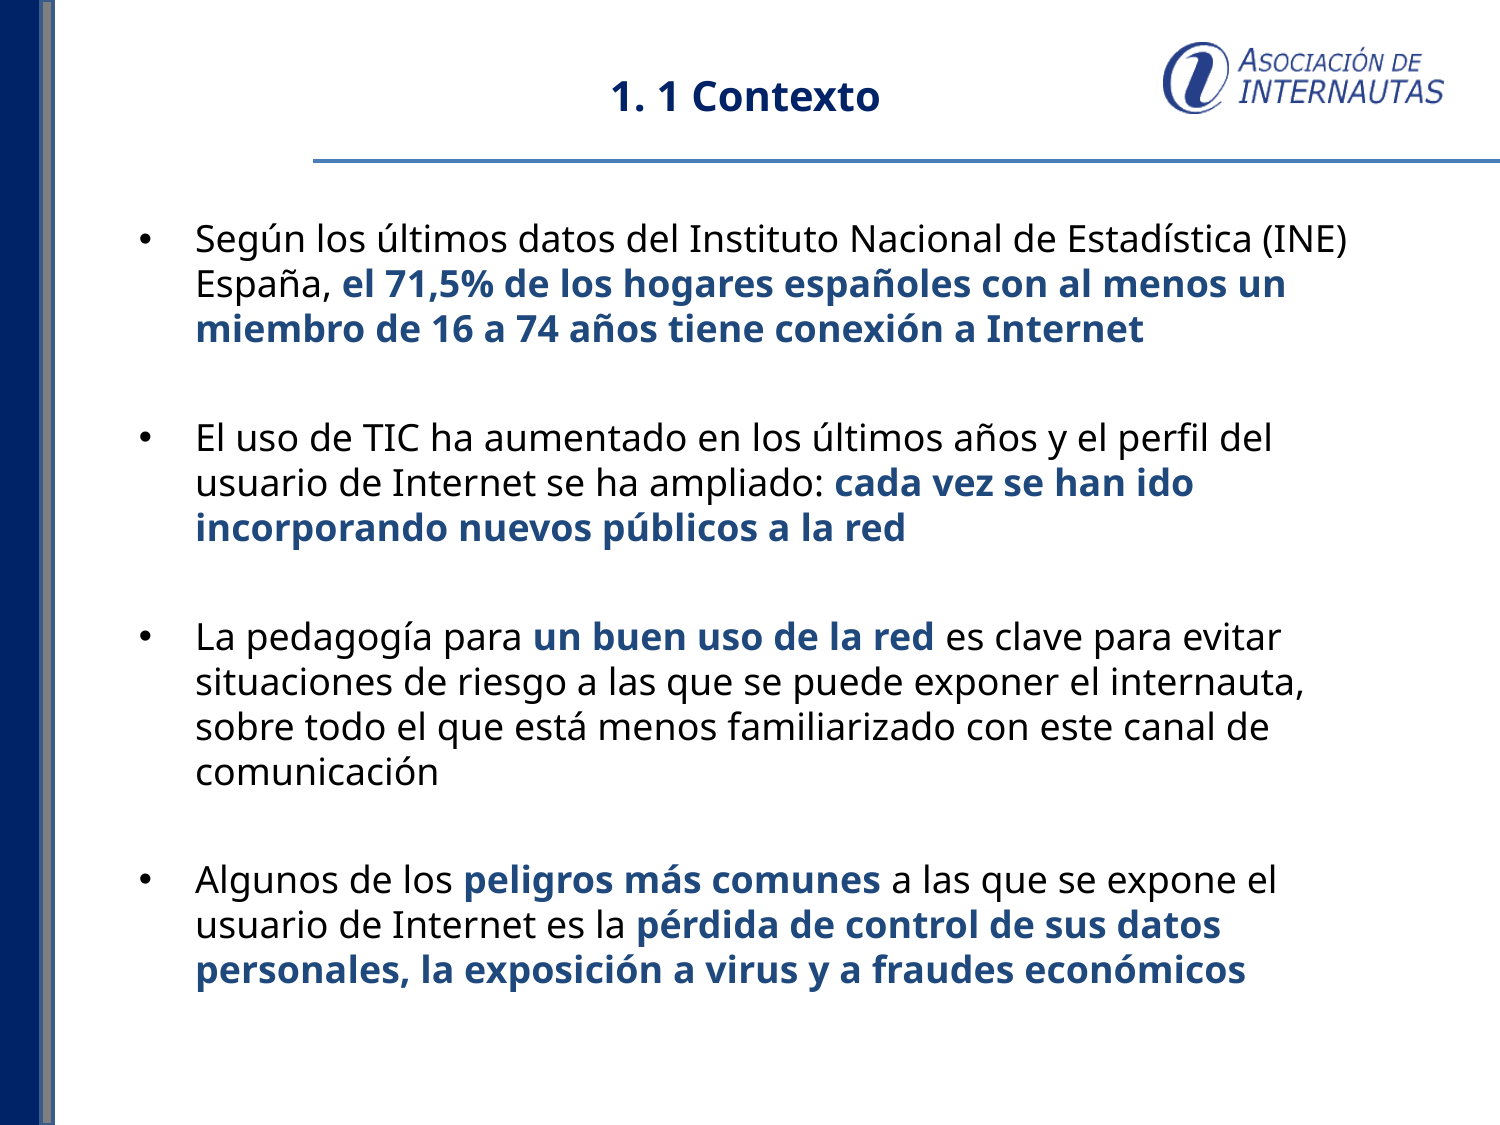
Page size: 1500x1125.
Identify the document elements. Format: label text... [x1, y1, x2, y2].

title 1. 1 Contexto [123, 30, 1378, 159]
list Según los últimos datos del Instituto Nacional de Estadística (INE) España, el 71,5% de los hogares españoles con al menos un miembro de 16 a 74 años tiene conexión a Internet El uso de TIC ha aumentado en los últimos años y el perfil del usuario de Internet se ha ampliado: cada vez se han ido incorporando nuevos públicos a la red La pedagogía para un buen uso de la red es clave para evitar situaciones de riesgo a las que se puede exponer el internauta, sobre todo el que está menos familiarizado con este canal de comunicación Algunos de los peligros más comunes a las que se expone el usuario de Internet es la pérdida de control de sus datos personales, la exposición a virus y a fraudes económicos [123, 207, 1427, 1125]
picture [1378, 42, 1444, 114]
